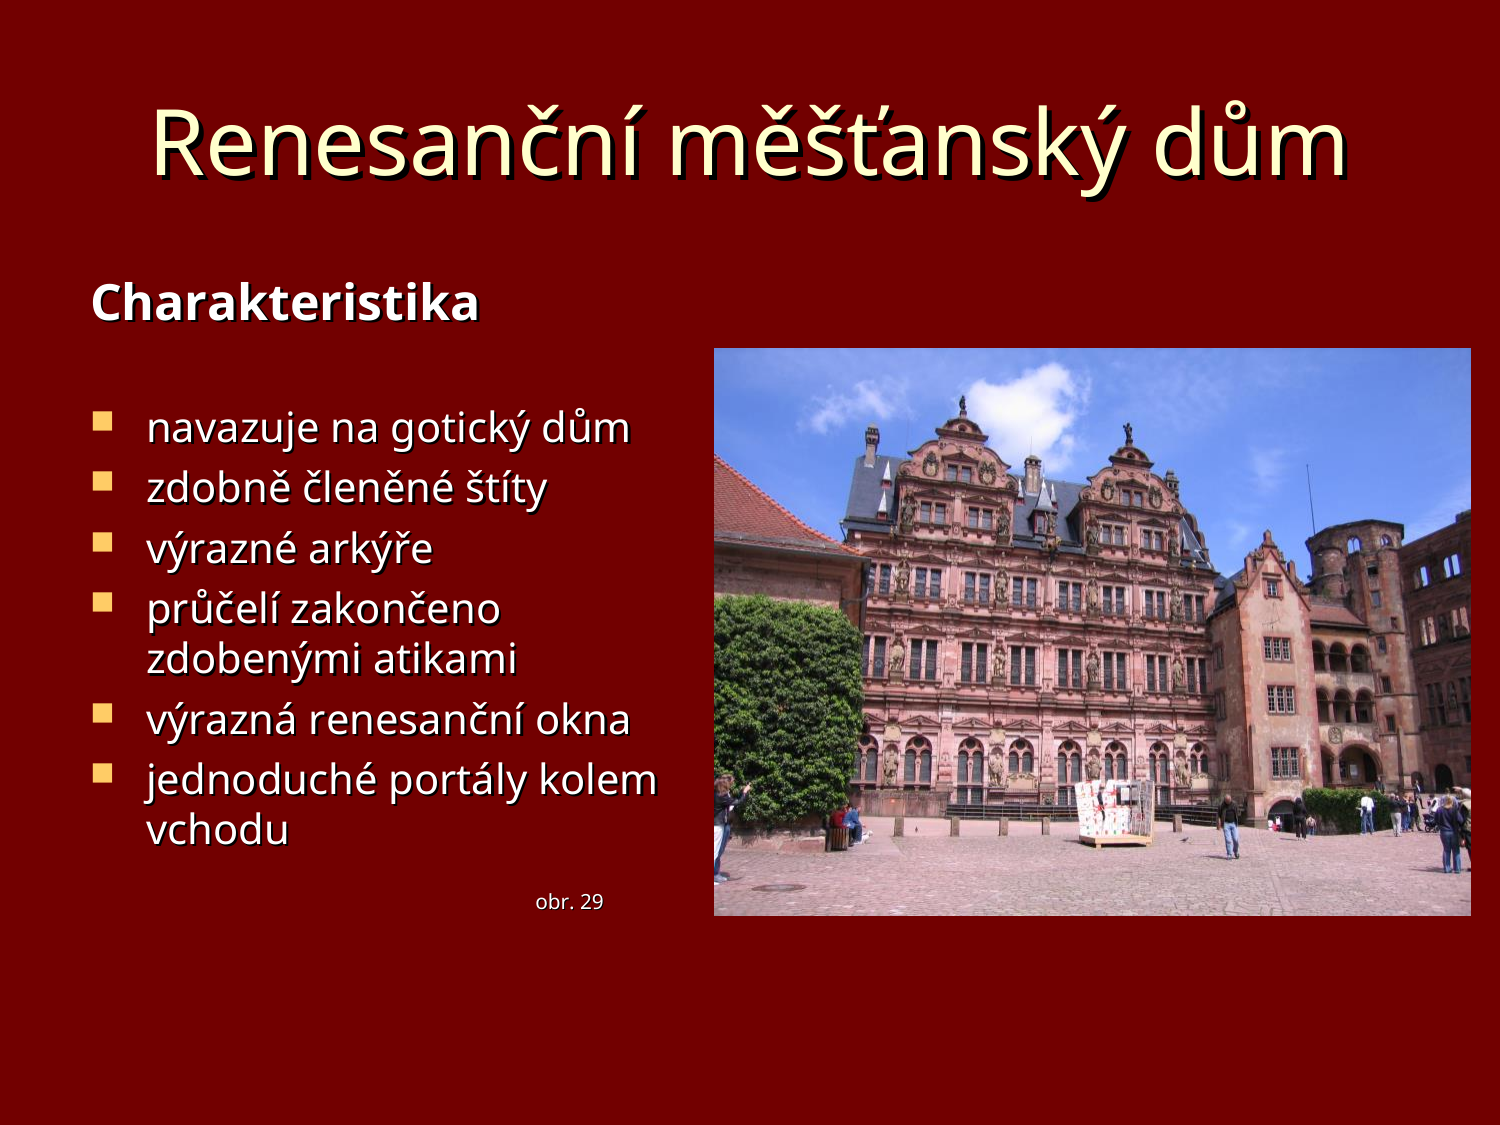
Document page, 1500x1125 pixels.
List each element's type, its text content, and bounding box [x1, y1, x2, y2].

title Renesanční měšťanský dům [75, 45, 1426, 233]
text_box [714, 348, 1471, 916]
list Charakteristika navazuje na gotický dům zdobně členěné štíty výrazné arkýře průčelí zakončeno zdobenými atikami výrazná renesanční okna jednoduché portály kolem vchodu obr. 29 [75, 262, 738, 1125]
